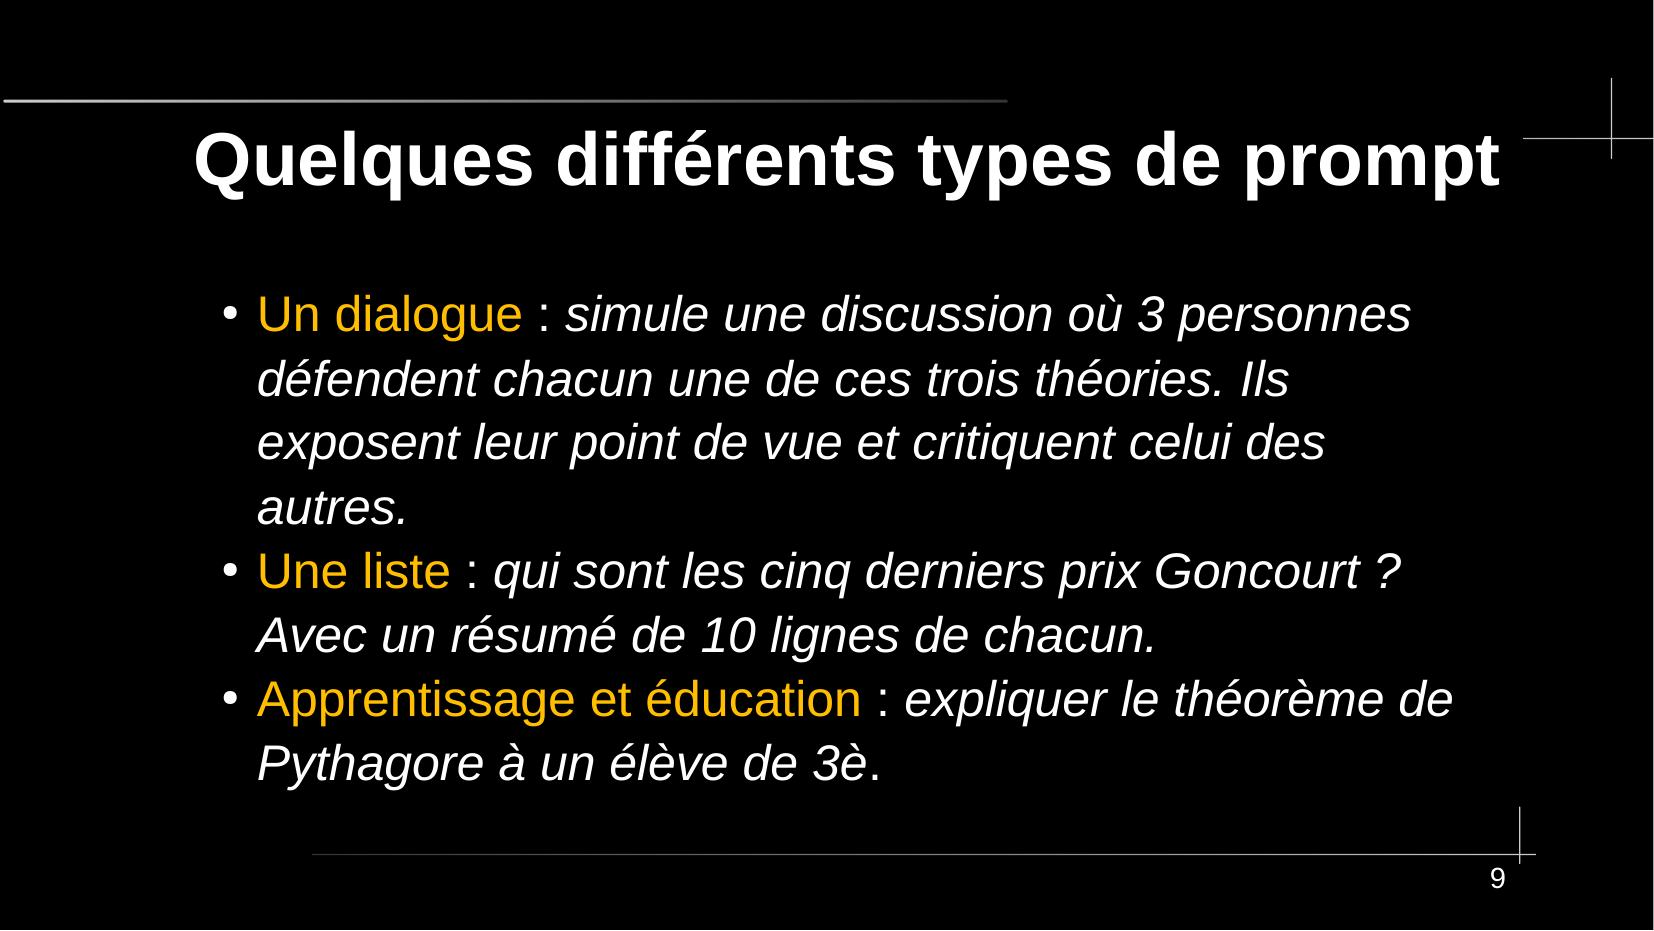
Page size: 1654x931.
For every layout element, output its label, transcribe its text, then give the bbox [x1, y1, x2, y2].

title Quelques différents types de prompt [88, 100, 1654, 207]
text_box Un dialogue : simule une discussion où 3 personnes défendent chacun une de ces trois théories. Ils exposent leur point de vue et critiquent celui des autres. Une liste : qui sont les cinq derniers prix Goncourt ? Avec un résumé de 10 lignes de chacun. Apprentissage et éducation : expliquer le théorème de Pythagore à un élève de 3è. [206, 215, 1506, 931]
